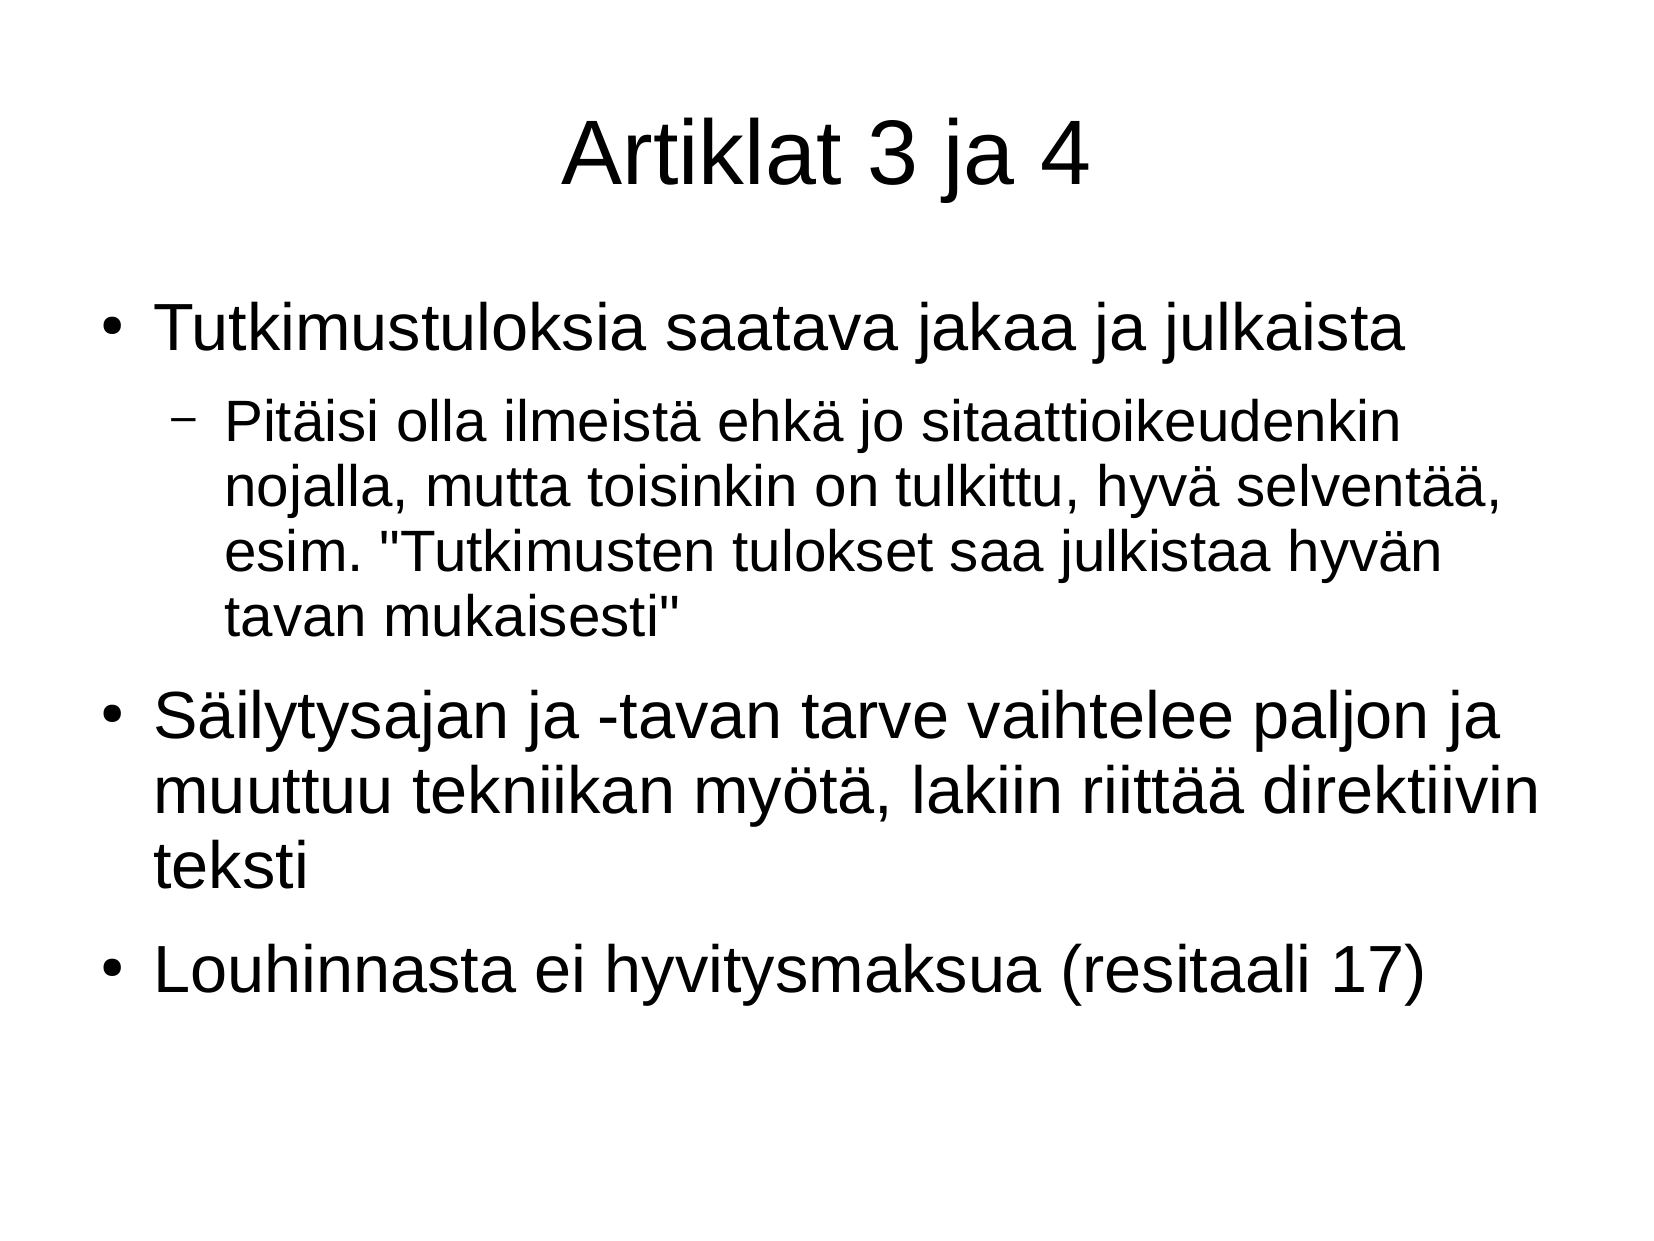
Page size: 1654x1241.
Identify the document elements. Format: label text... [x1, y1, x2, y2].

title Artiklat 3 ja 4 [82, 49, 1571, 257]
list Tutkimustuloksia saatava jakaa ja julkaista Pitäisi olla ilmeistä ehkä jo sitaattioikeudenkin nojalla, mutta toisinkin on tulkittu, hyvä selventää, esim. "Tutkimusten tulokset saa julkistaa hyvän tavan mukaisesti" Säilytysajan ja -tavan tarve vaihtelee paljon ja muuttuu tekniikan myötä, lakiin riittää direktiivin teksti Louhinnasta ei hyvitysmaksua (resitaali 17) [82, 290, 1571, 1010]
